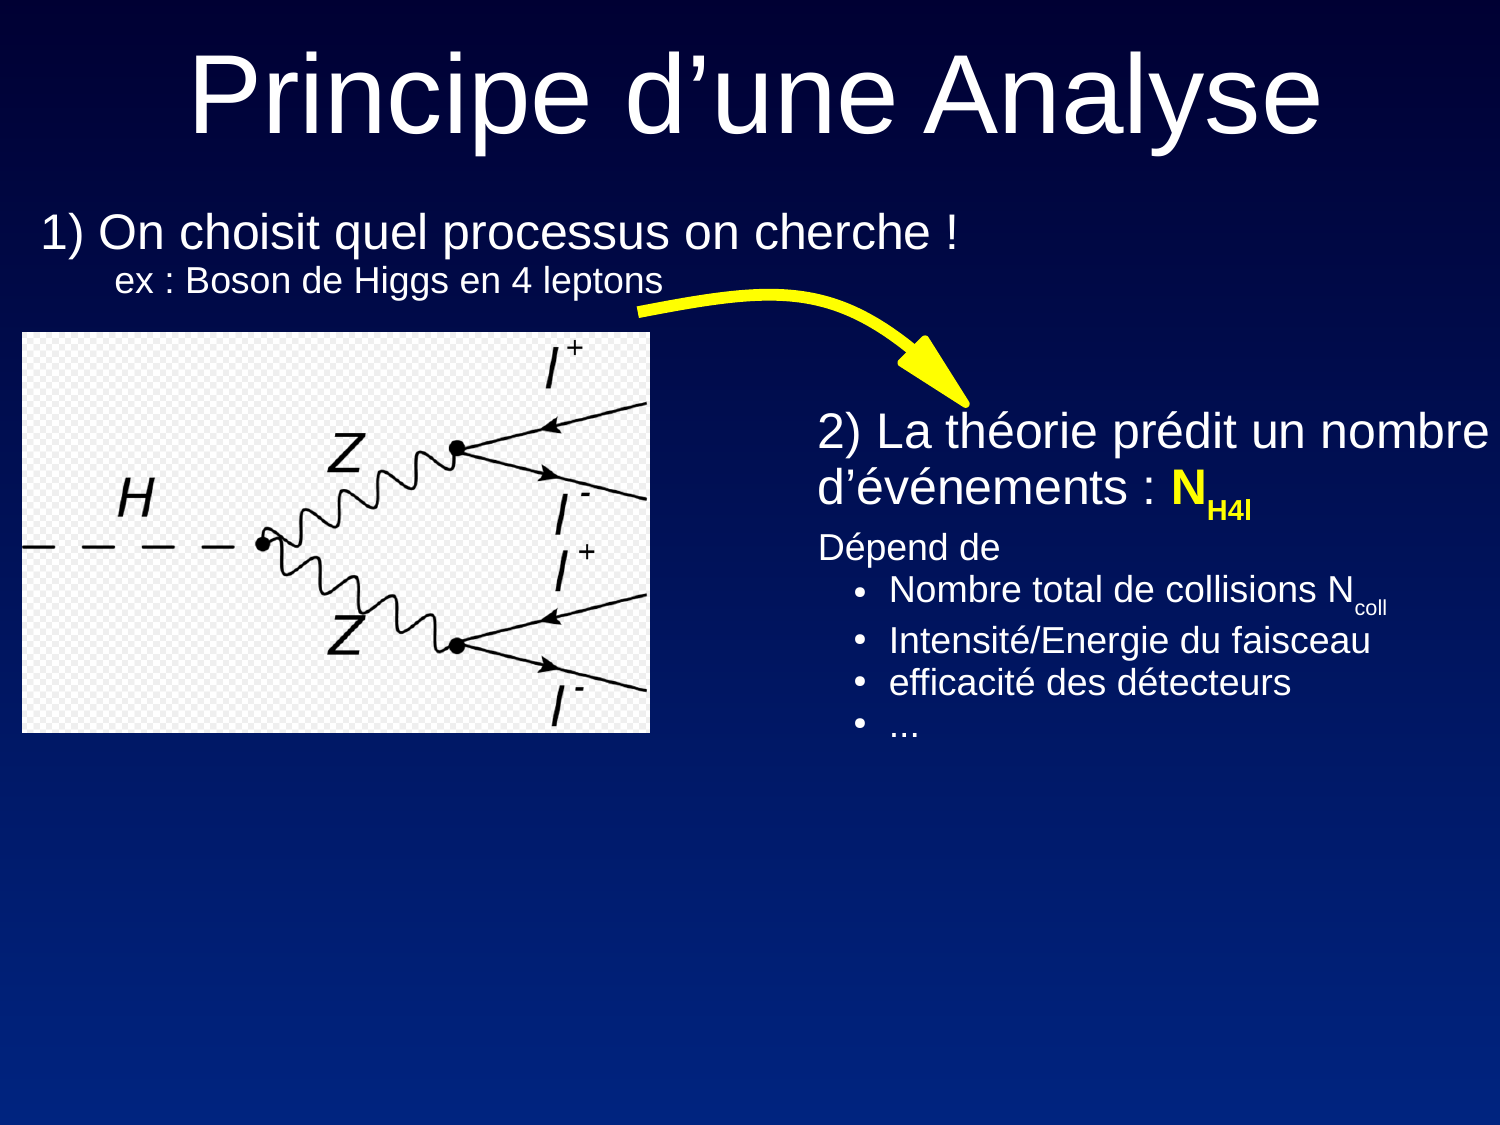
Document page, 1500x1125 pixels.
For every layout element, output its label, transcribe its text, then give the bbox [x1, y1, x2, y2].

text_box 1) On choisit quel processus on cherche ! ex : Boson de Higgs en 4 leptons [25, 196, 976, 310]
picture [22, 332, 650, 733]
text_box 2) La théorie prédit un nombre d’événements : NH4l Dépend de Nombre total de collisions Ncoll Intensité/Energie du faisceau efficacité des détecteurs ... [803, 395, 1500, 754]
title Principe d’une Analyse [11, 0, 1500, 189]
